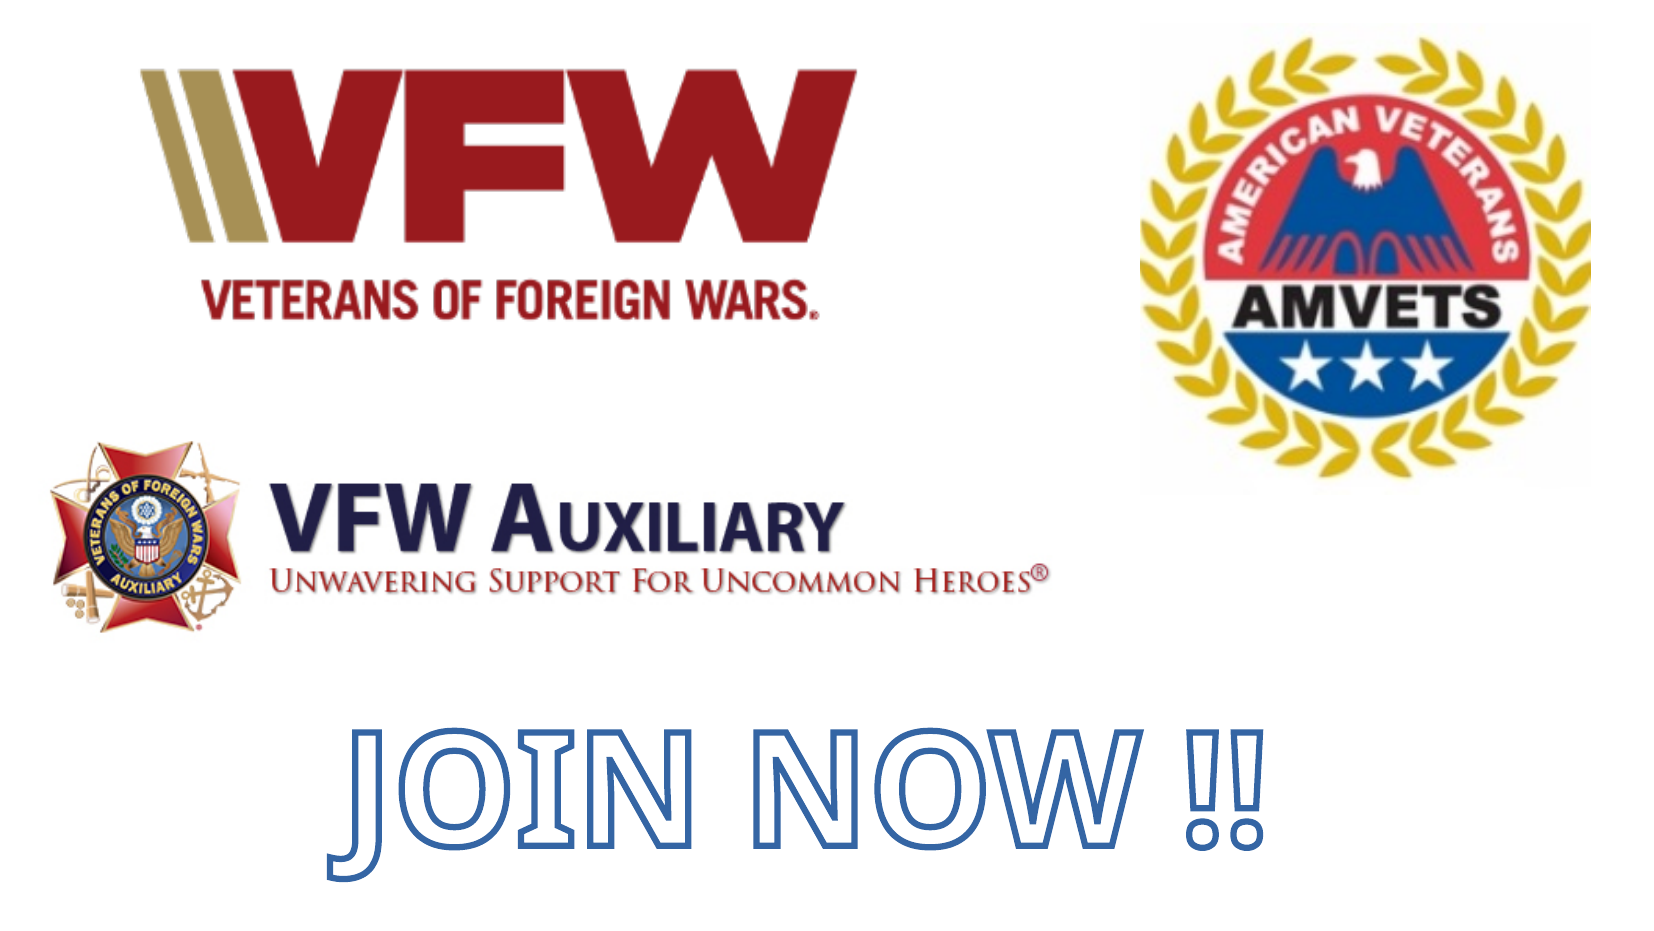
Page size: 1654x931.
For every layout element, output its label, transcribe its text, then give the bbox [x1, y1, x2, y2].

text_box JOIN NOW !! [756, 732, 855, 846]
text_box JOIN NOW !! [990, 732, 1141, 846]
text_box JOIN NOW !! [330, 732, 379, 880]
text_box JOIN NOW !! [401, 730, 508, 848]
picture [1140, 23, 1591, 496]
picture [15, 0, 1078, 647]
text_box JOIN NOW !! [1189, 732, 1216, 809]
text_box JOIN NOW !! [877, 730, 983, 848]
text_box JOIN NOW !! [590, 732, 689, 846]
text_box JOIN NOW !! [520, 732, 572, 846]
text_box JOIN NOW !! [1233, 821, 1261, 848]
text_box JOIN NOW !! [1233, 732, 1261, 809]
text_box JOIN NOW !! [1189, 821, 1216, 848]
